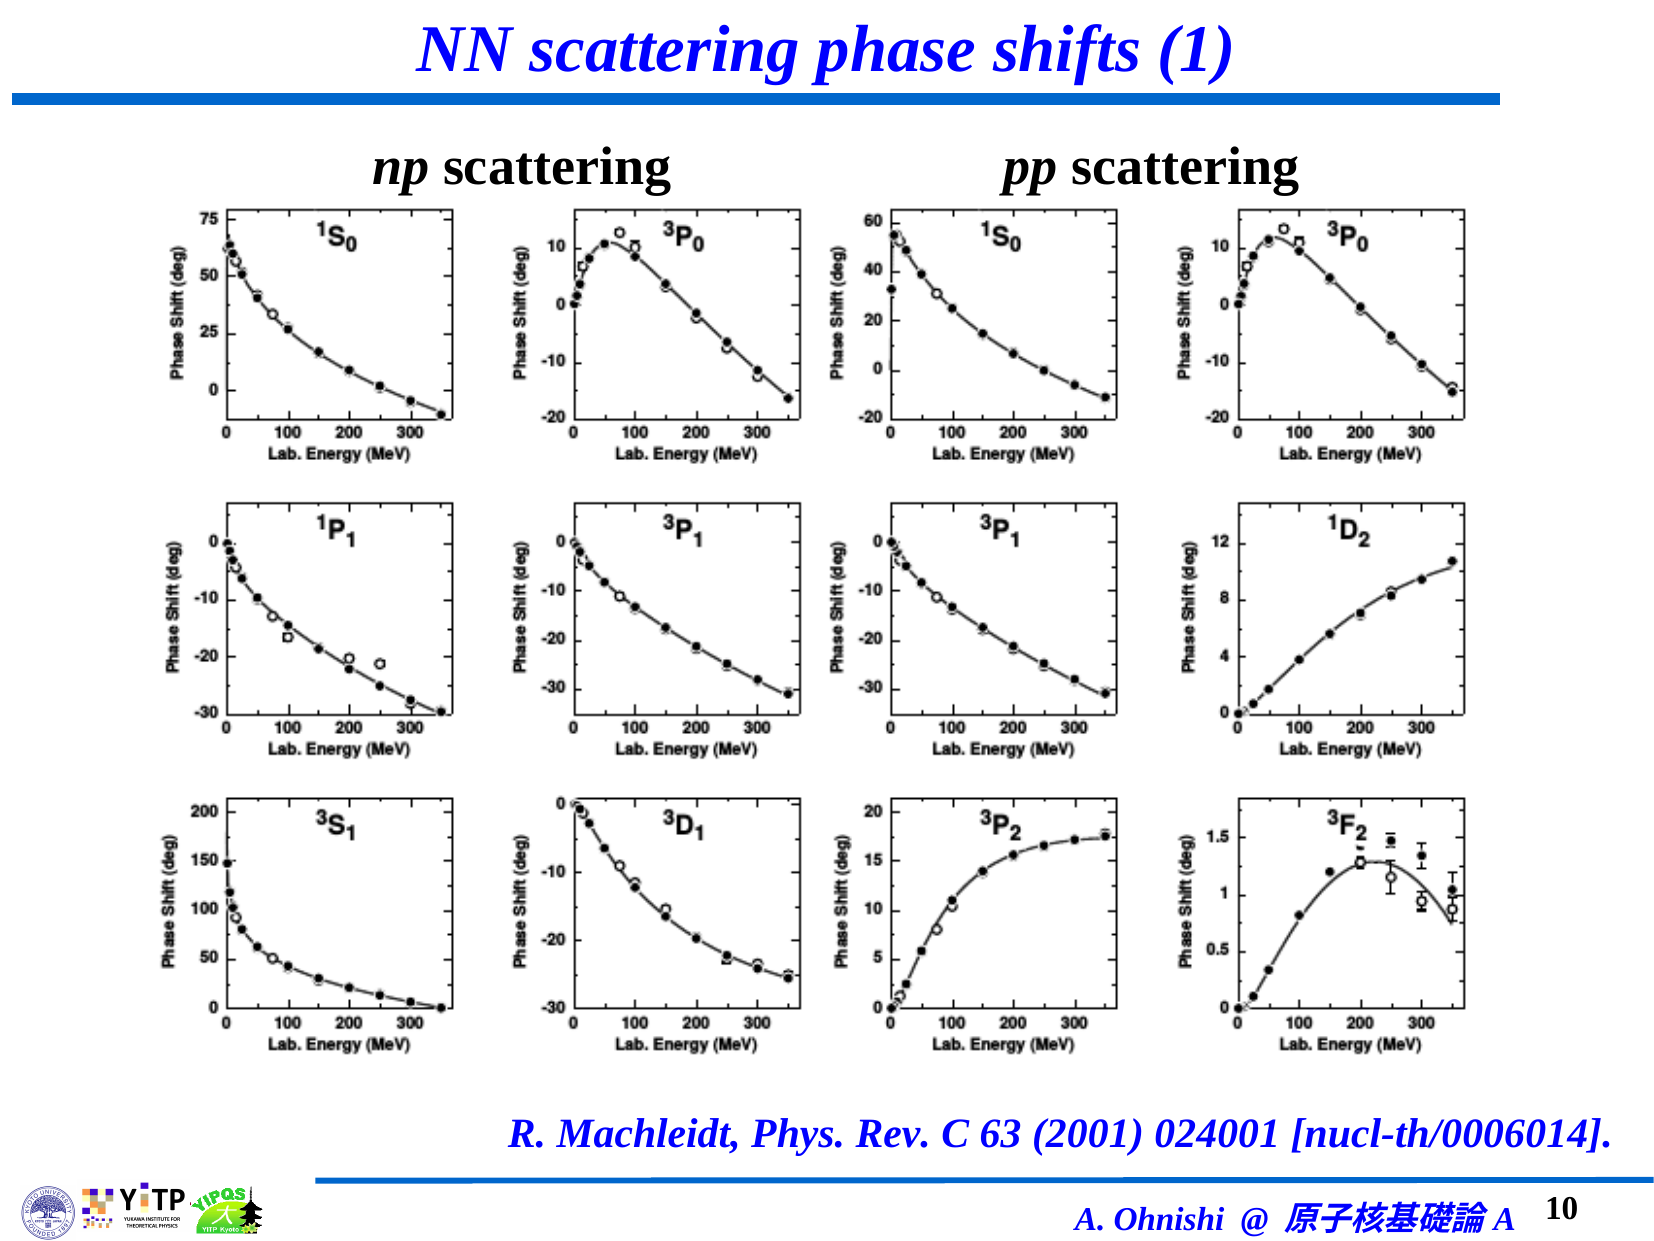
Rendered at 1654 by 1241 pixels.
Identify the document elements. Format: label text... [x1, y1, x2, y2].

text_box pp scattering [1003, 135, 1323, 196]
picture [147, 188, 1489, 1070]
picture [77, 1179, 263, 1234]
picture [20, 1185, 76, 1241]
title NN scattering phase shifts (1) [0, 0, 1654, 99]
text_box np scattering [372, 135, 691, 196]
text_box R. Machleidt, Phys. Rev. C 63 (2001) 024001 [nucl-th/0006014]. [507, 1110, 1654, 1157]
